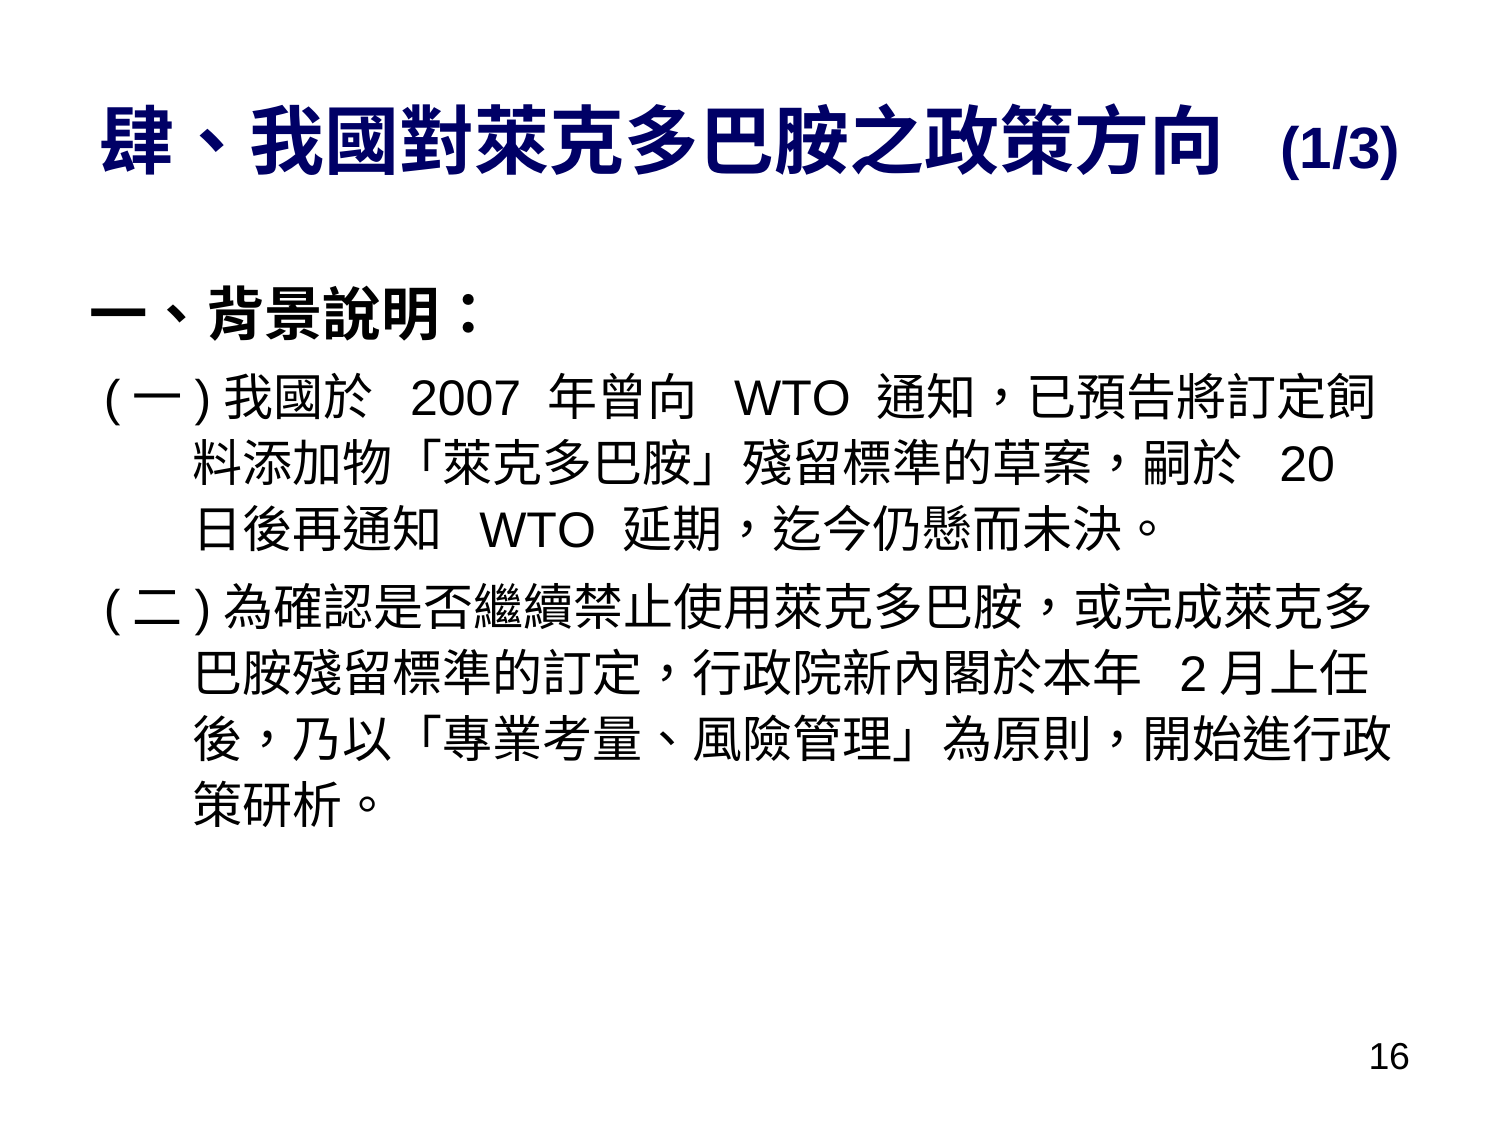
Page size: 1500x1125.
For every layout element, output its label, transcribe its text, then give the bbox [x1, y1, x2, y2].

title 肆、我國對萊克多巴胺之政策方向 (1/3) [75, 45, 1426, 233]
list 一、背景說明： (一)我國於 2007 年曾向 WTO 通知，已預告將訂定飼料添加物「萊克多巴胺」殘留標準的草案，嗣於 20 日後再通知 WTO 延期，迄今仍懸而未決。 (二)為確認是否繼續禁止使用萊克多巴胺，或完成萊克多巴胺殘留標準的訂定，行政院新內閣於本年 2月上任後，乃以「專業考量、風險管理」為原則，開始進行政策研析。 [75, 262, 1426, 1005]
